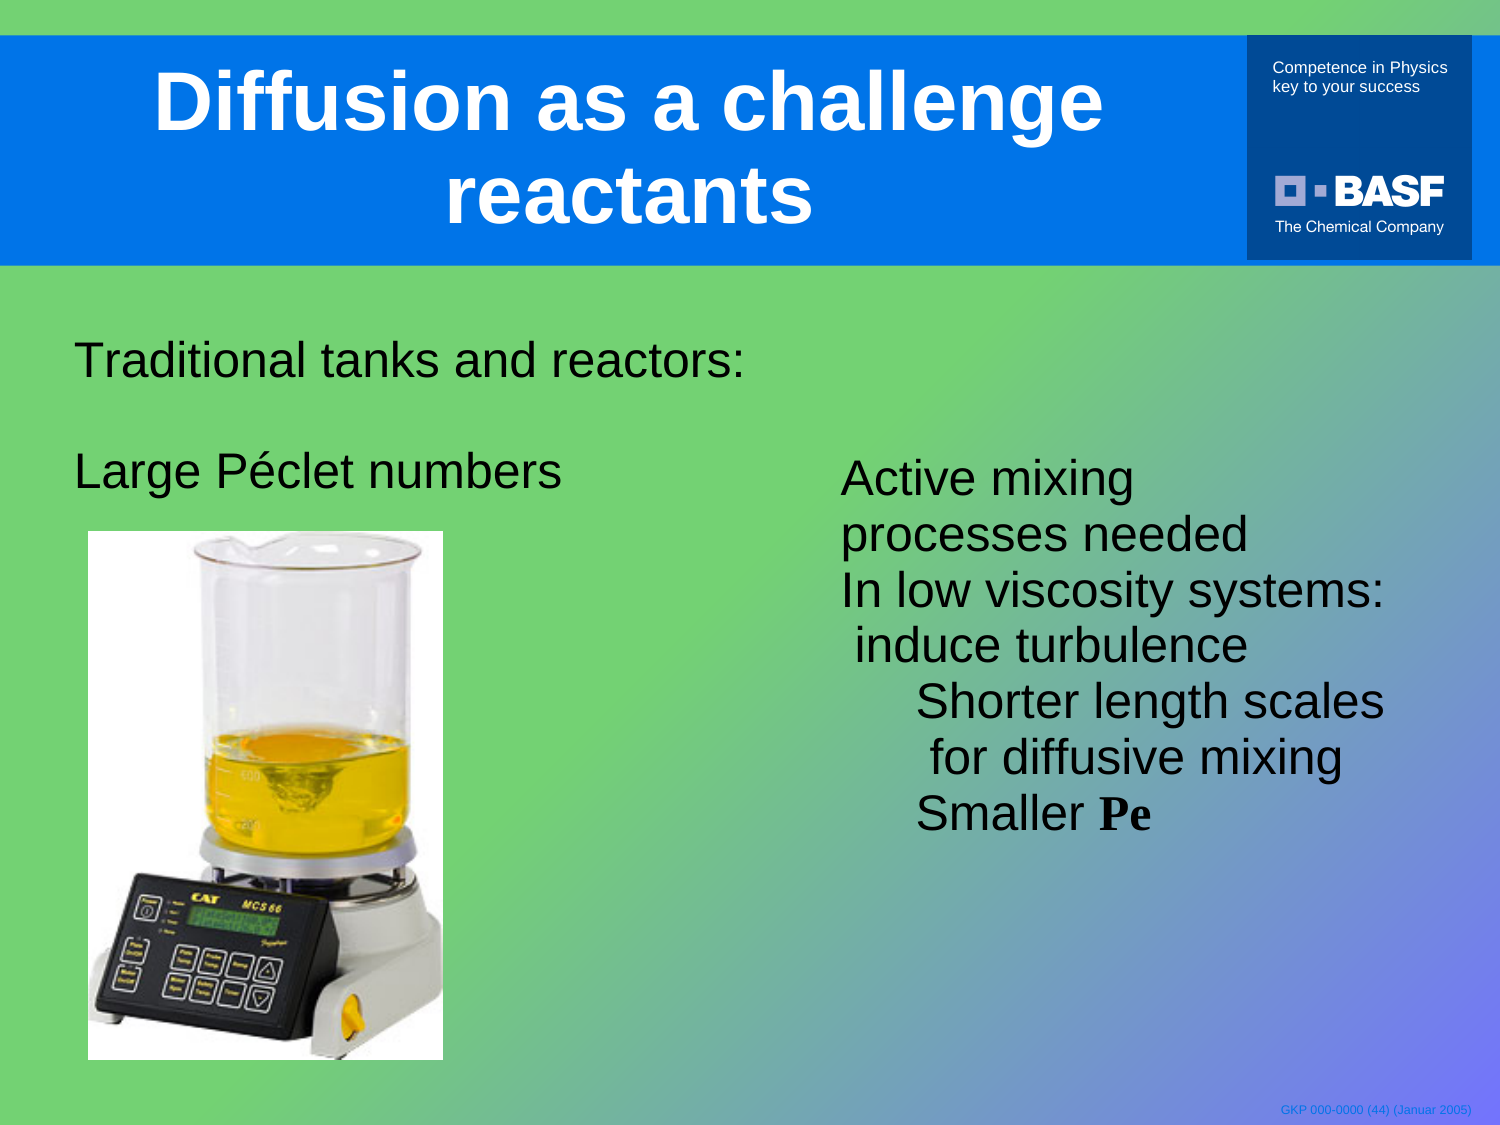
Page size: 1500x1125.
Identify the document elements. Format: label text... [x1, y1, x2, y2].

text_box Active mixing processes needed In low viscosity systems: induce turbulence Shorter length scales for diffusive mixing Smaller Pe [825, 442, 1418, 849]
title Going micro and nano: approaching the apparent dwarf [1438, 1063, 1500, 1125]
title Diffusion as a challenge reactants [27, 54, 1232, 246]
picture [88, 531, 443, 1060]
picture [1247, 35, 1472, 260]
text_box Traditional tanks and reactors: Large Péclet numbers [59, 324, 762, 619]
